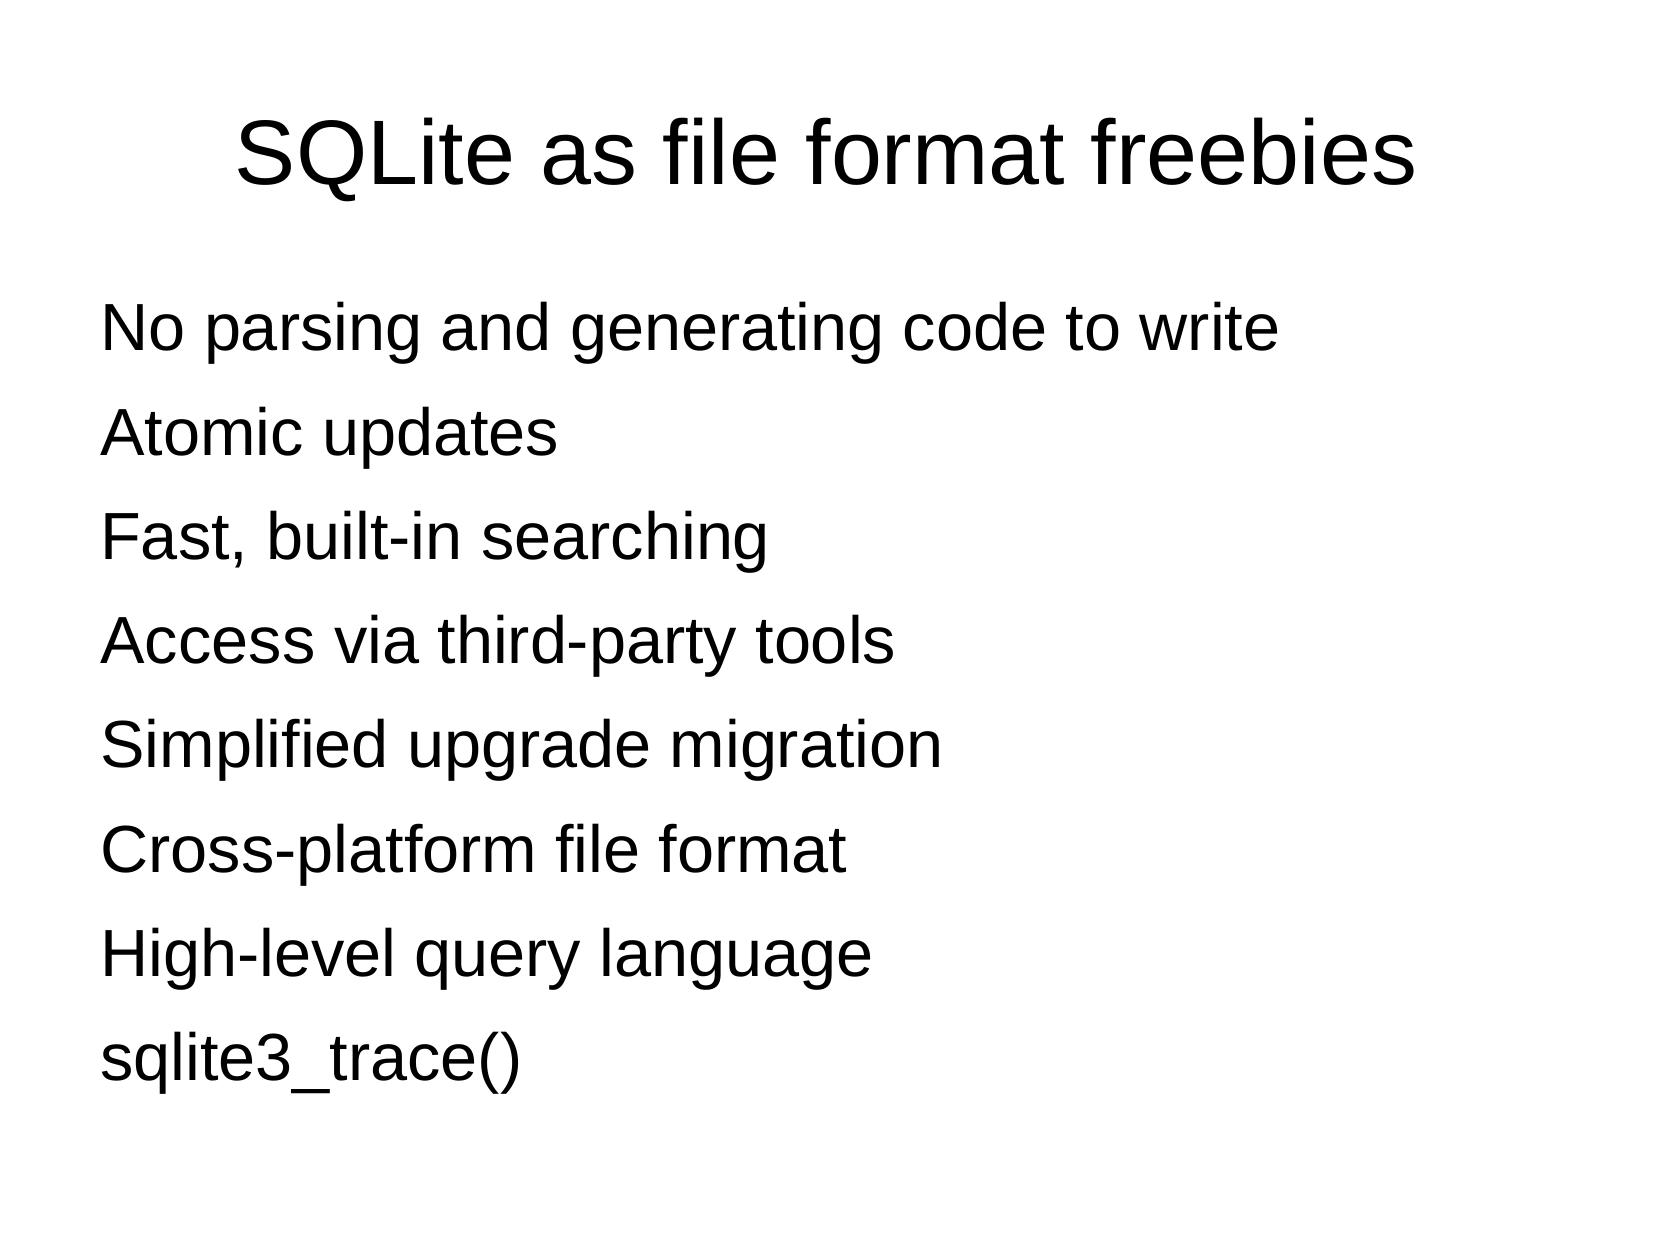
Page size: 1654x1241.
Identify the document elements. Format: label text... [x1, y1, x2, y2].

title SQLite as file format freebies [82, 49, 1571, 257]
list No parsing and generating code to write Atomic updates Fast, built-in searching Access via third-party tools Simplified upgrade migration Cross-platform file format High-level query language sqlite3_trace() [82, 290, 1571, 1112]
